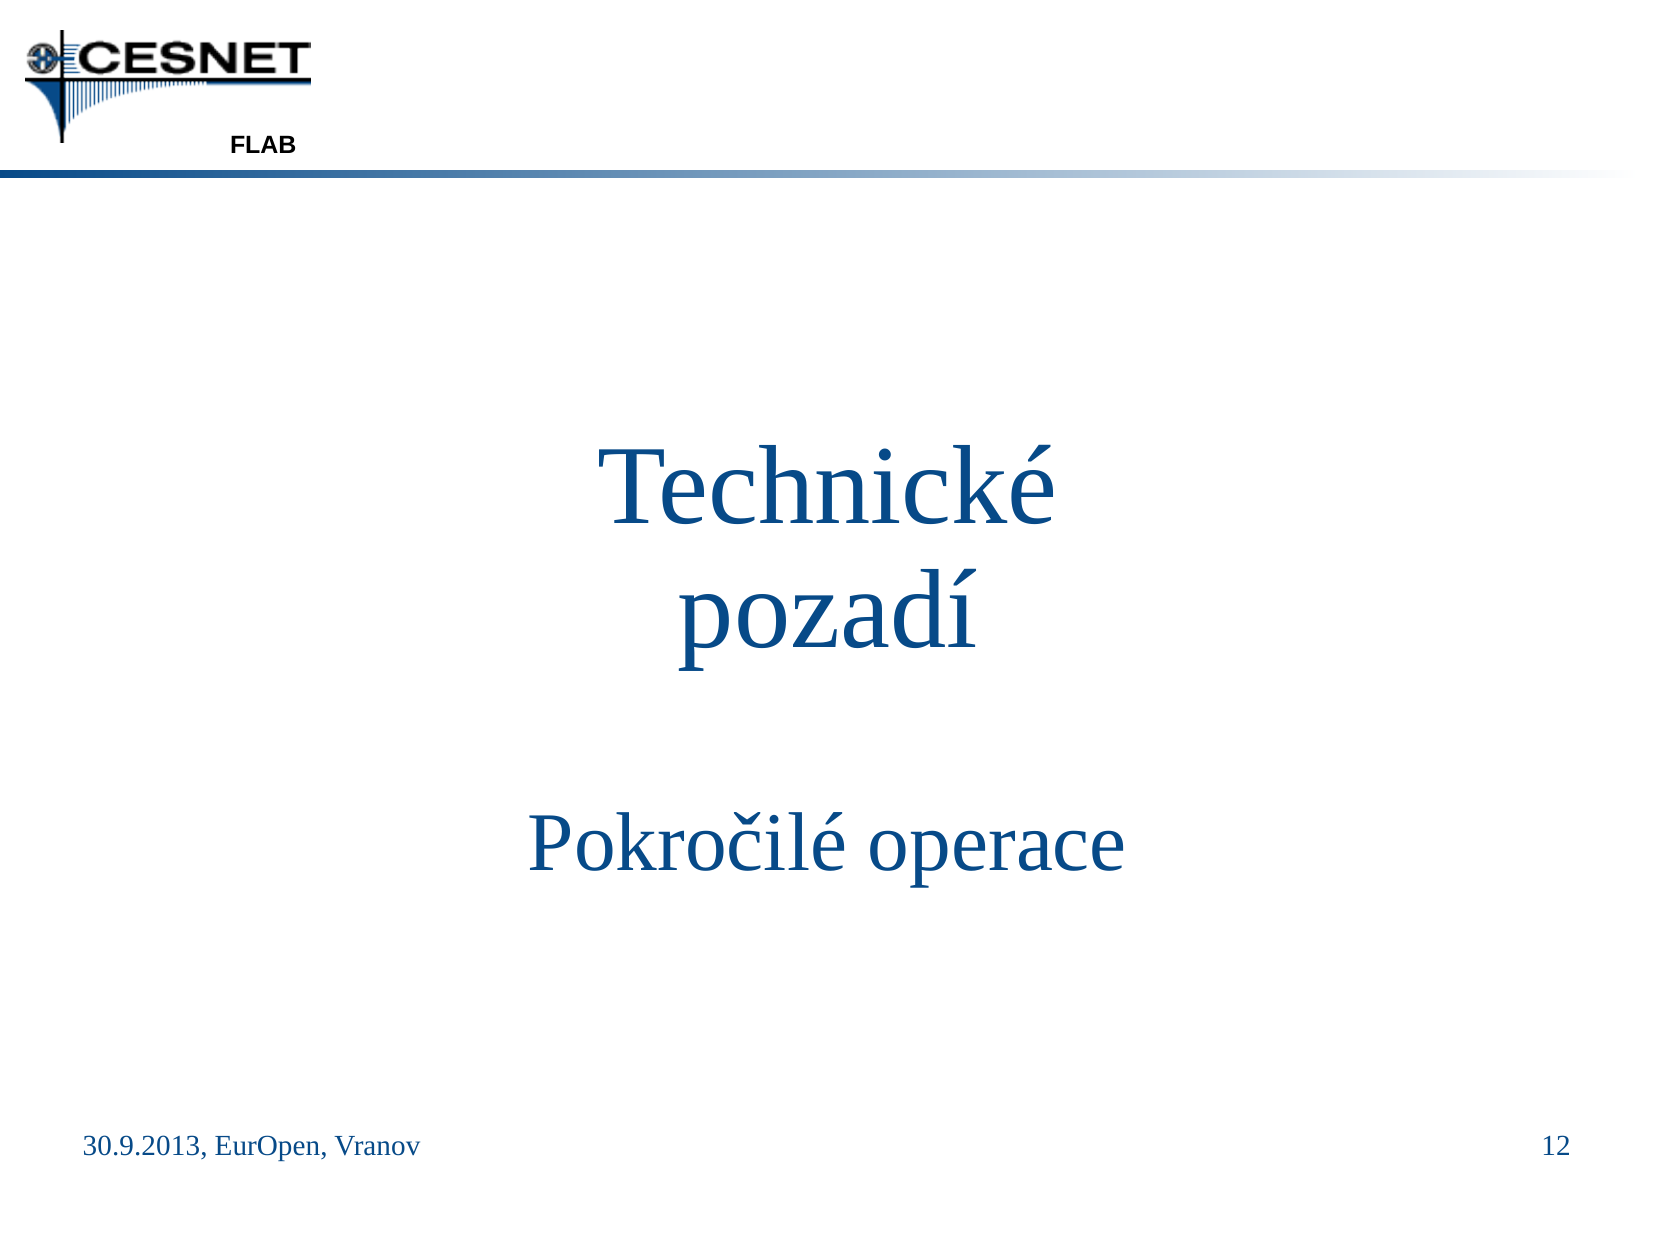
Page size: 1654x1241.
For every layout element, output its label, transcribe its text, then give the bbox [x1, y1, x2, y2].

picture [25, 30, 311, 143]
text_box Technické pozadí Pokročilé operace [366, 422, 1290, 889]
